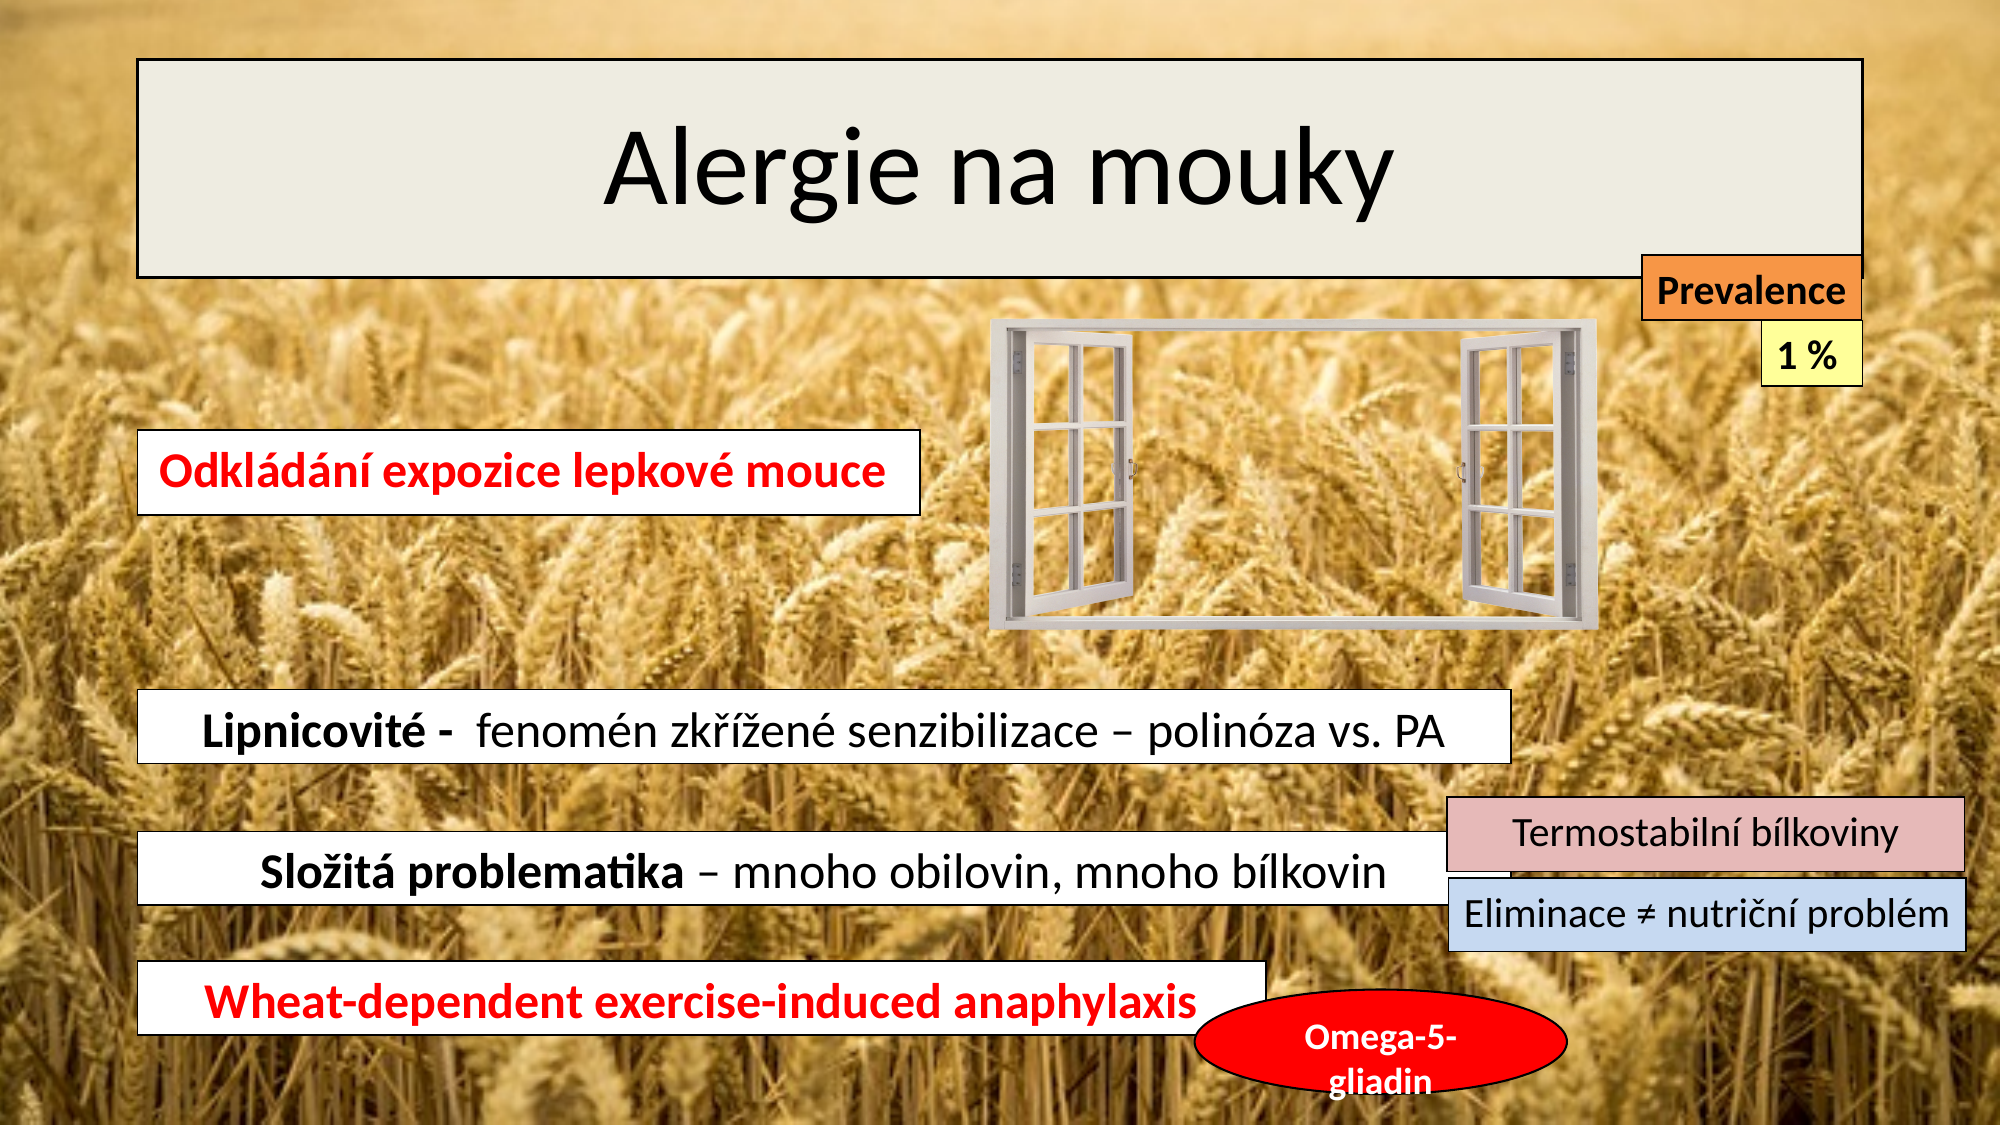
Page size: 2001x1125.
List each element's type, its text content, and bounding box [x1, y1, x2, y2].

text_box Alergie na mouky [137, 59, 1863, 278]
text_box Eliminace ≠ nutriční problém [1448, 877, 1967, 952]
list Odkládání expozice lepkové mouce [137, 429, 875, 516]
text_box 1 % [1761, 321, 1862, 386]
text_box Složitá problematika – mnoho obilovin, mnoho bílkovin [137, 831, 1512, 906]
text_box Termostabilní bílkoviny [1446, 797, 1965, 872]
picture [0, 0, 2000, 1125]
text_box Lipnicovité - fenomén zkřížené senzibilizace – polinóza vs. PA [137, 689, 1512, 764]
text_box Wheat-dependent exercise-induced anaphylaxis [137, 961, 1266, 1036]
text_box Omega-5-gliadin [1194, 989, 1567, 1095]
text_box Prevalence [1642, 255, 1861, 320]
